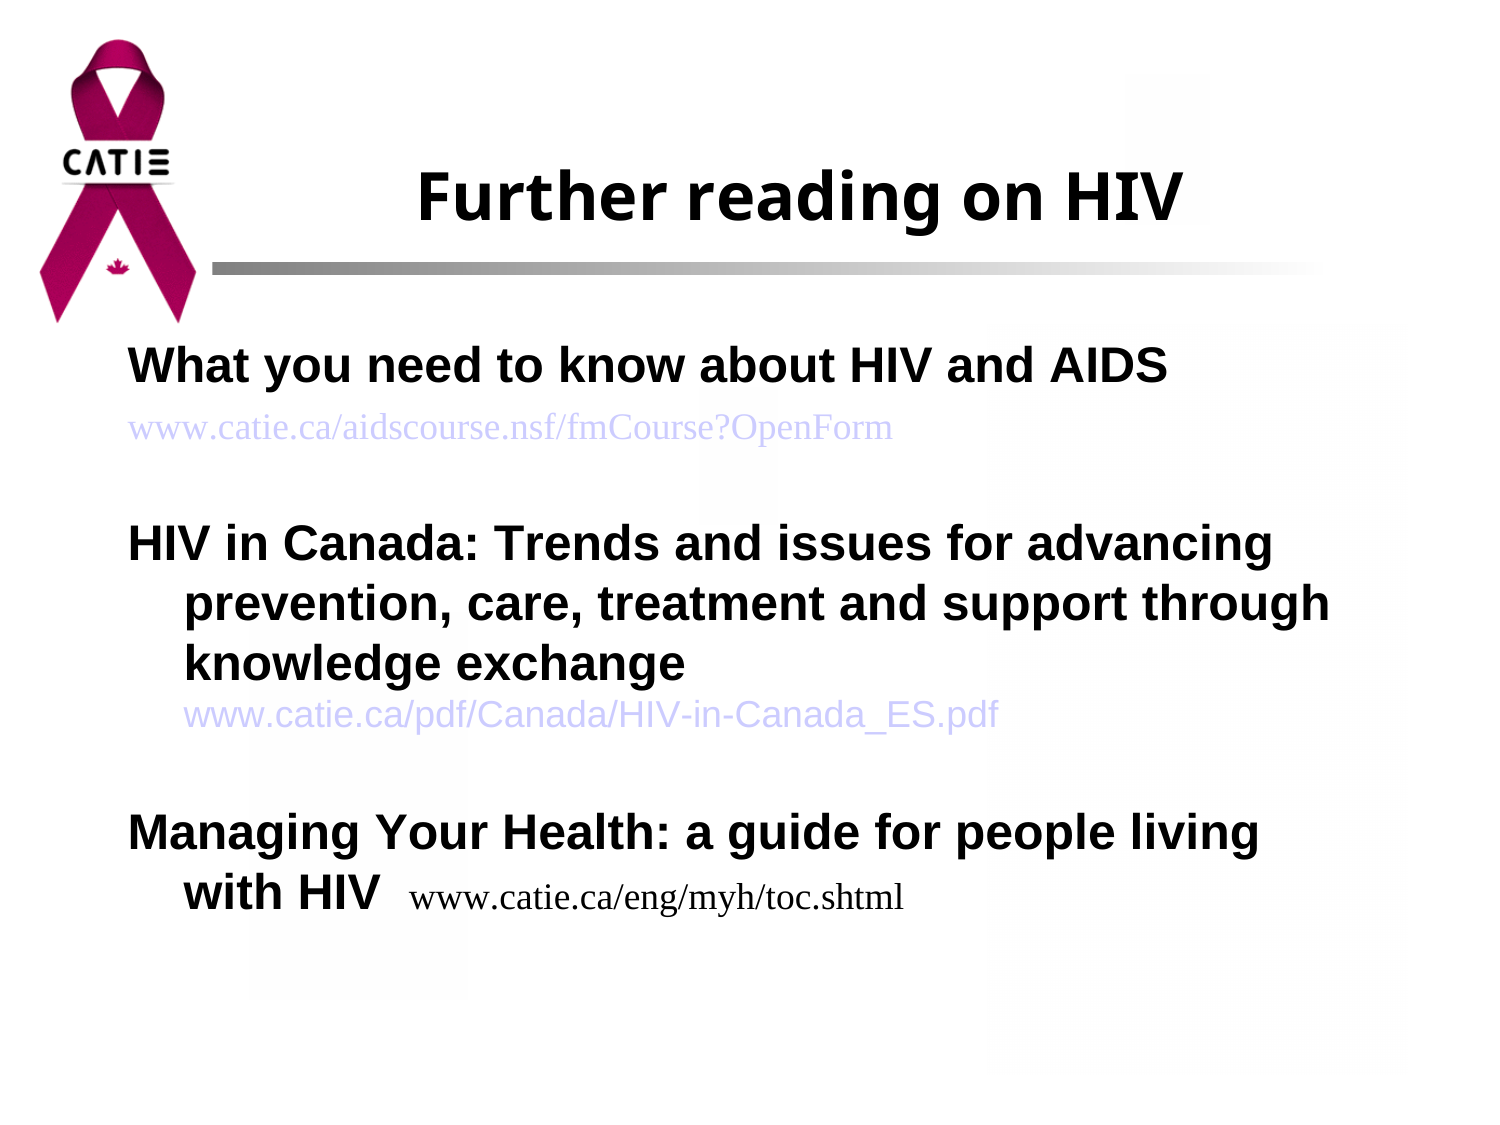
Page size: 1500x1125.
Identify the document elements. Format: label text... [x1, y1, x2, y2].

list What you need to know about HIV and AIDS www.catie.ca/aidscourse.nsf/fmCourse?OpenForm HIV in Canada: Trends and issues for advancing prevention, care, treatment and support through knowledge exchange www.catie.ca/pdf/Canada/HIV-in-Canada_ES.pdf Managing Your Health: a guide for people living with HIV www.catie.ca/eng/myh/toc.shtml [112, 324, 1388, 1001]
title Further reading on HIV [212, 99, 1388, 288]
picture [37, 37, 198, 325]
